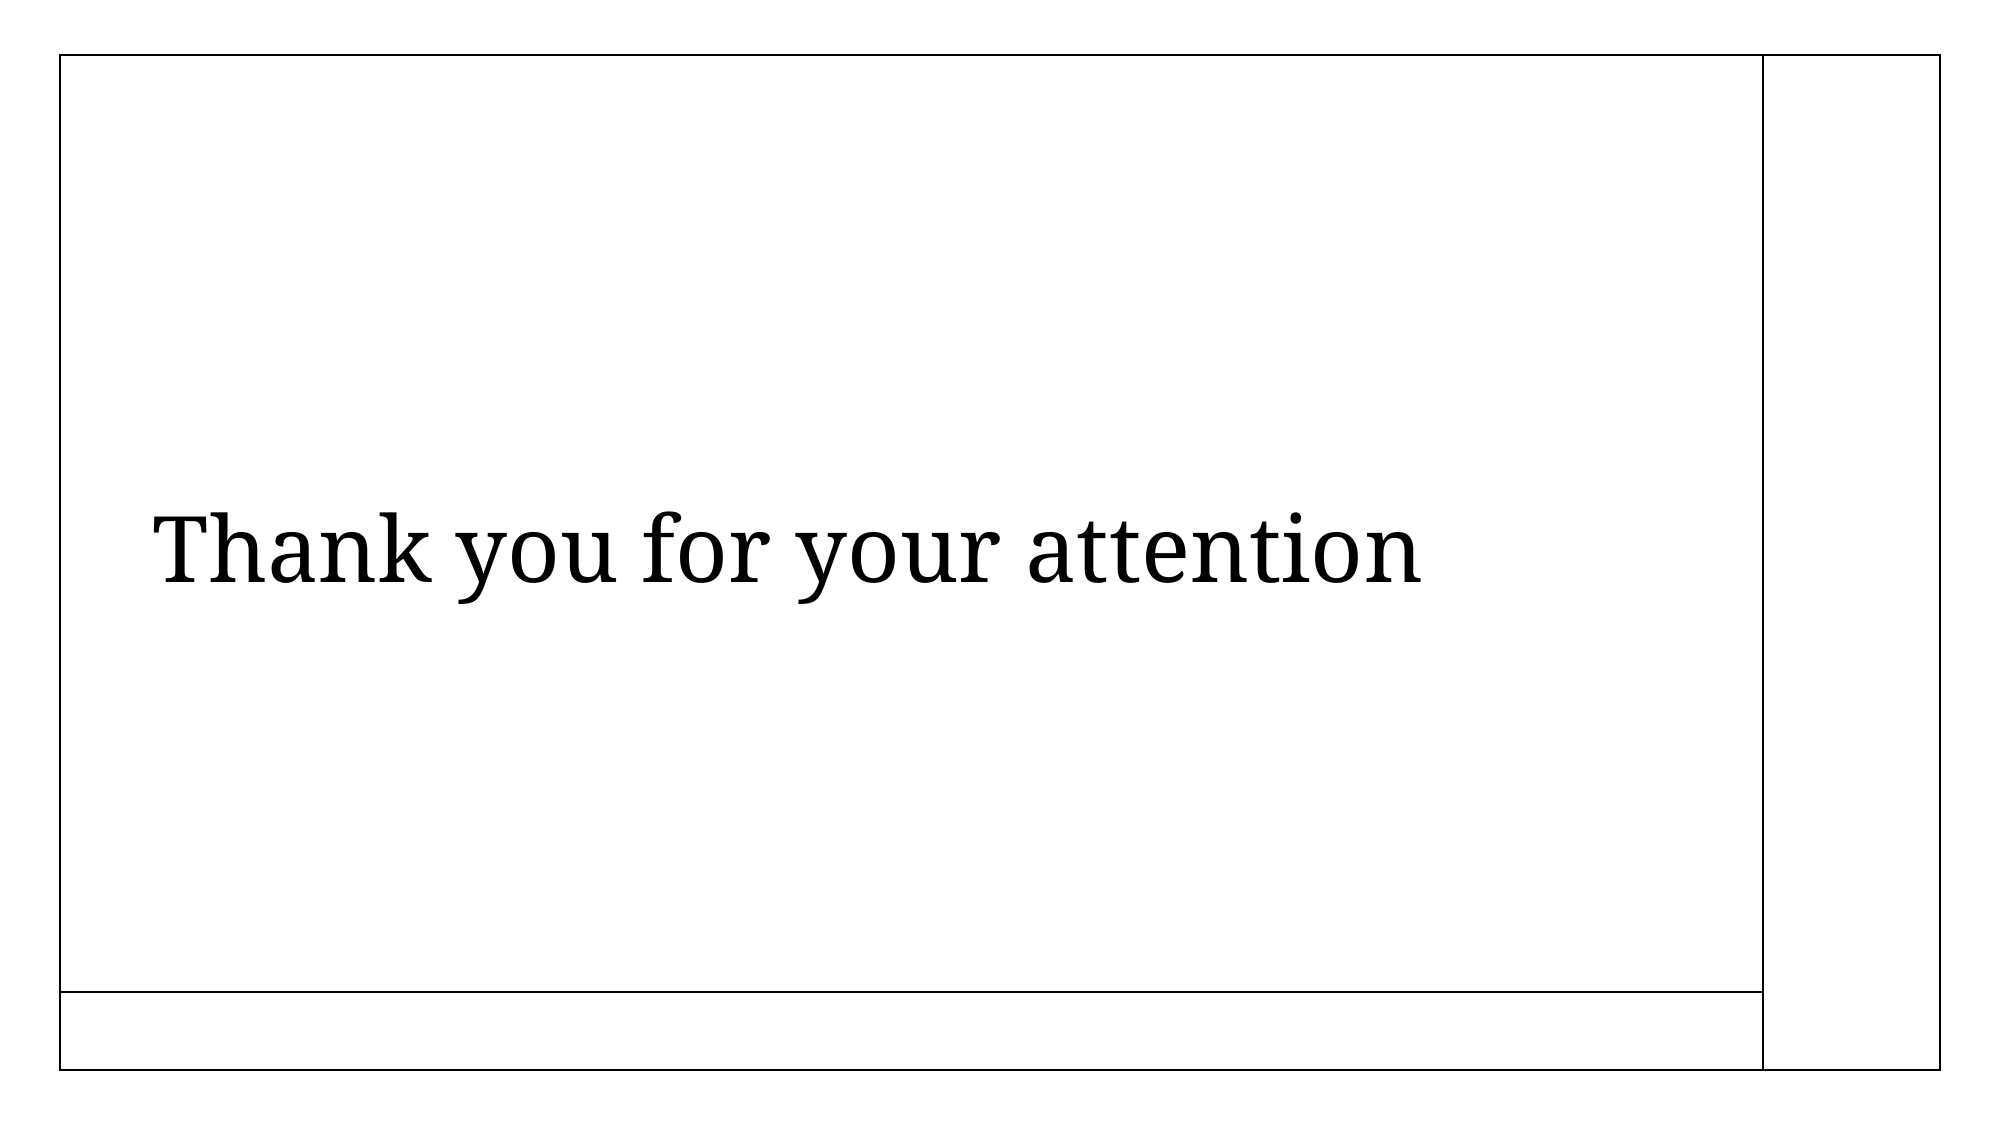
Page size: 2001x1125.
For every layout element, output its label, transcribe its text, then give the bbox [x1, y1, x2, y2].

title Thank you for your attention [138, 90, 1695, 1125]
